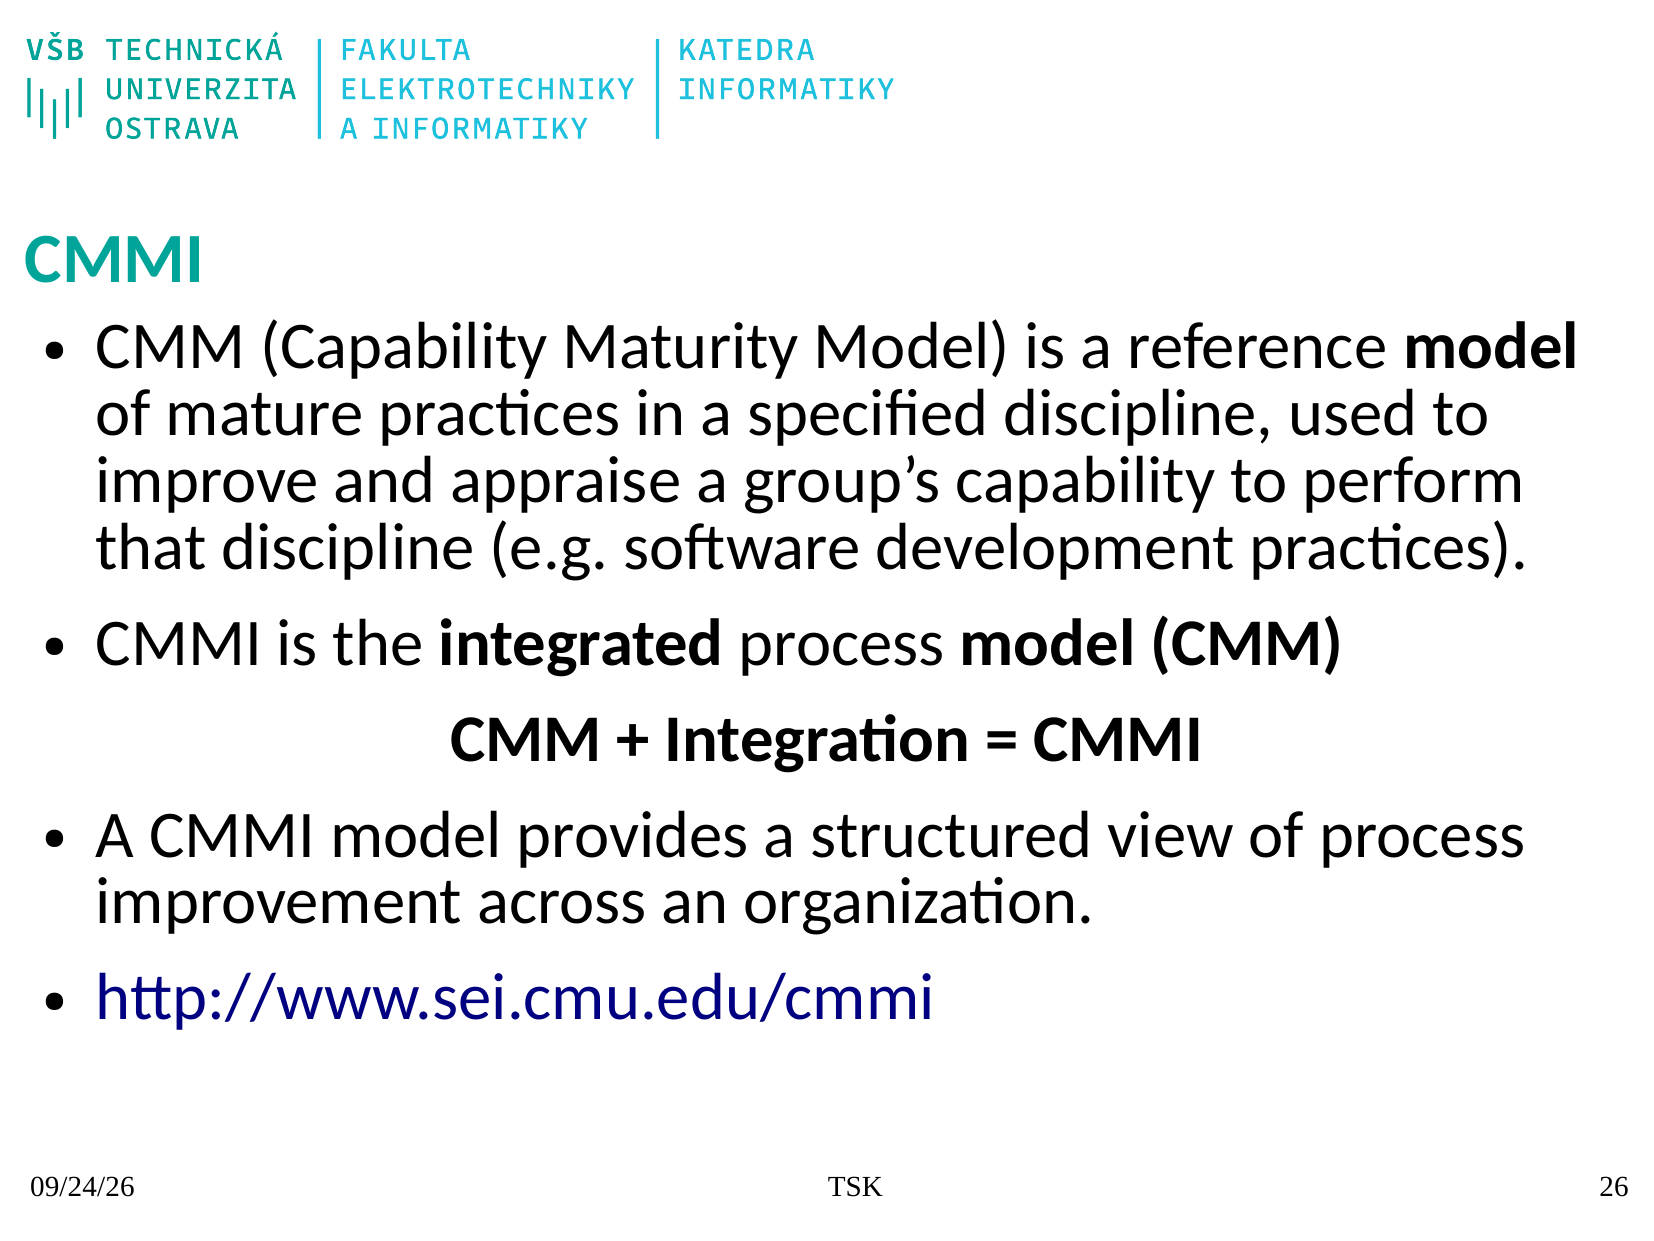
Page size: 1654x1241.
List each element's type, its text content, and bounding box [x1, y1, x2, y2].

list CMM (Capability Maturity Model) is a reference model of mature practices in a specified discipline, used to improve and appraise a group’s capability to perform that discipline (e.g. software development practices). CMMI is the integrated process model (CMM) CMM + Integration = CMMI A CMMI model provides a structured view of process improvement across an organization. http://www.sei.cmu.edu/cmmi [24, 318, 1629, 1146]
title CMMI [24, 169, 1629, 300]
picture [26, 31, 894, 139]
